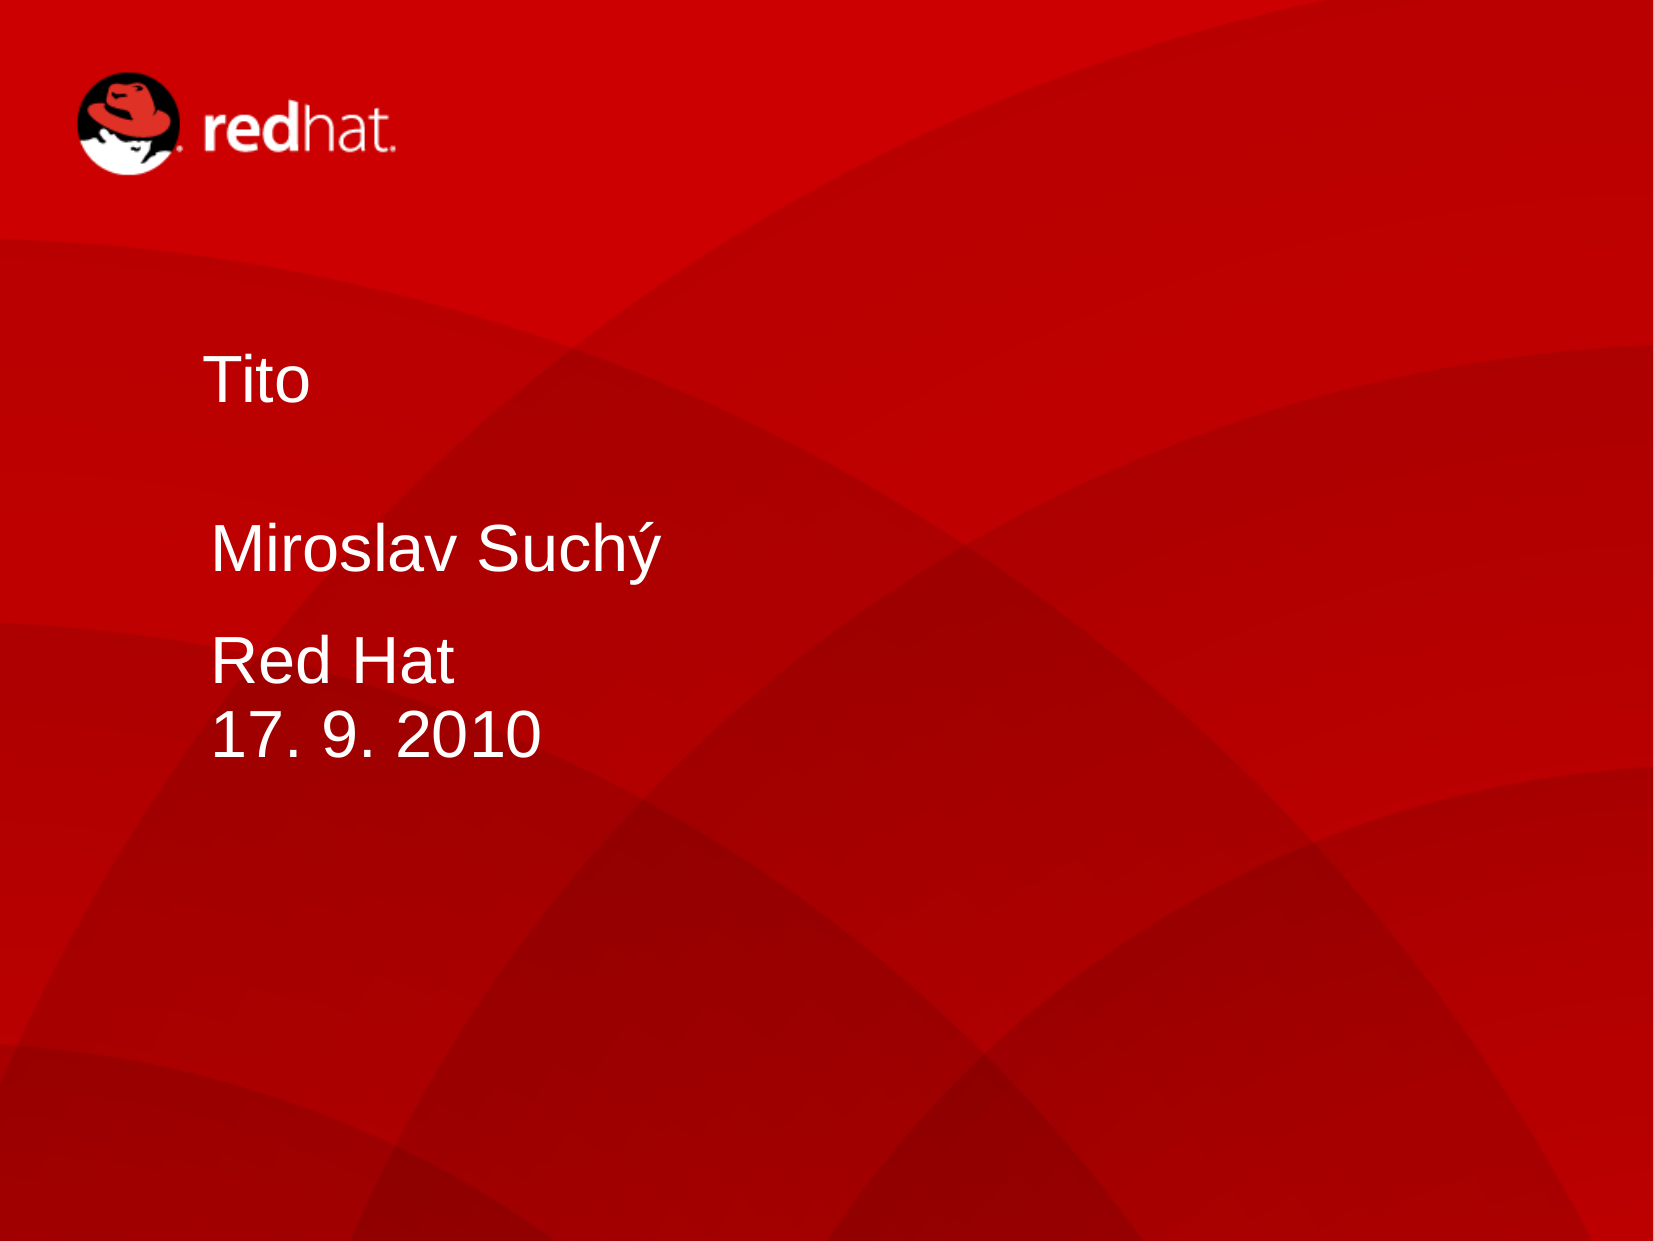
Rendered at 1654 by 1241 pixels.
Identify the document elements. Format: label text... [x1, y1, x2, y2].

picture [0, 0, 1654, 1241]
text_box Miroslav Suchý Red Hat 17. 9. 2010 [195, 465, 700, 743]
text_box Tito [187, 297, 1426, 433]
